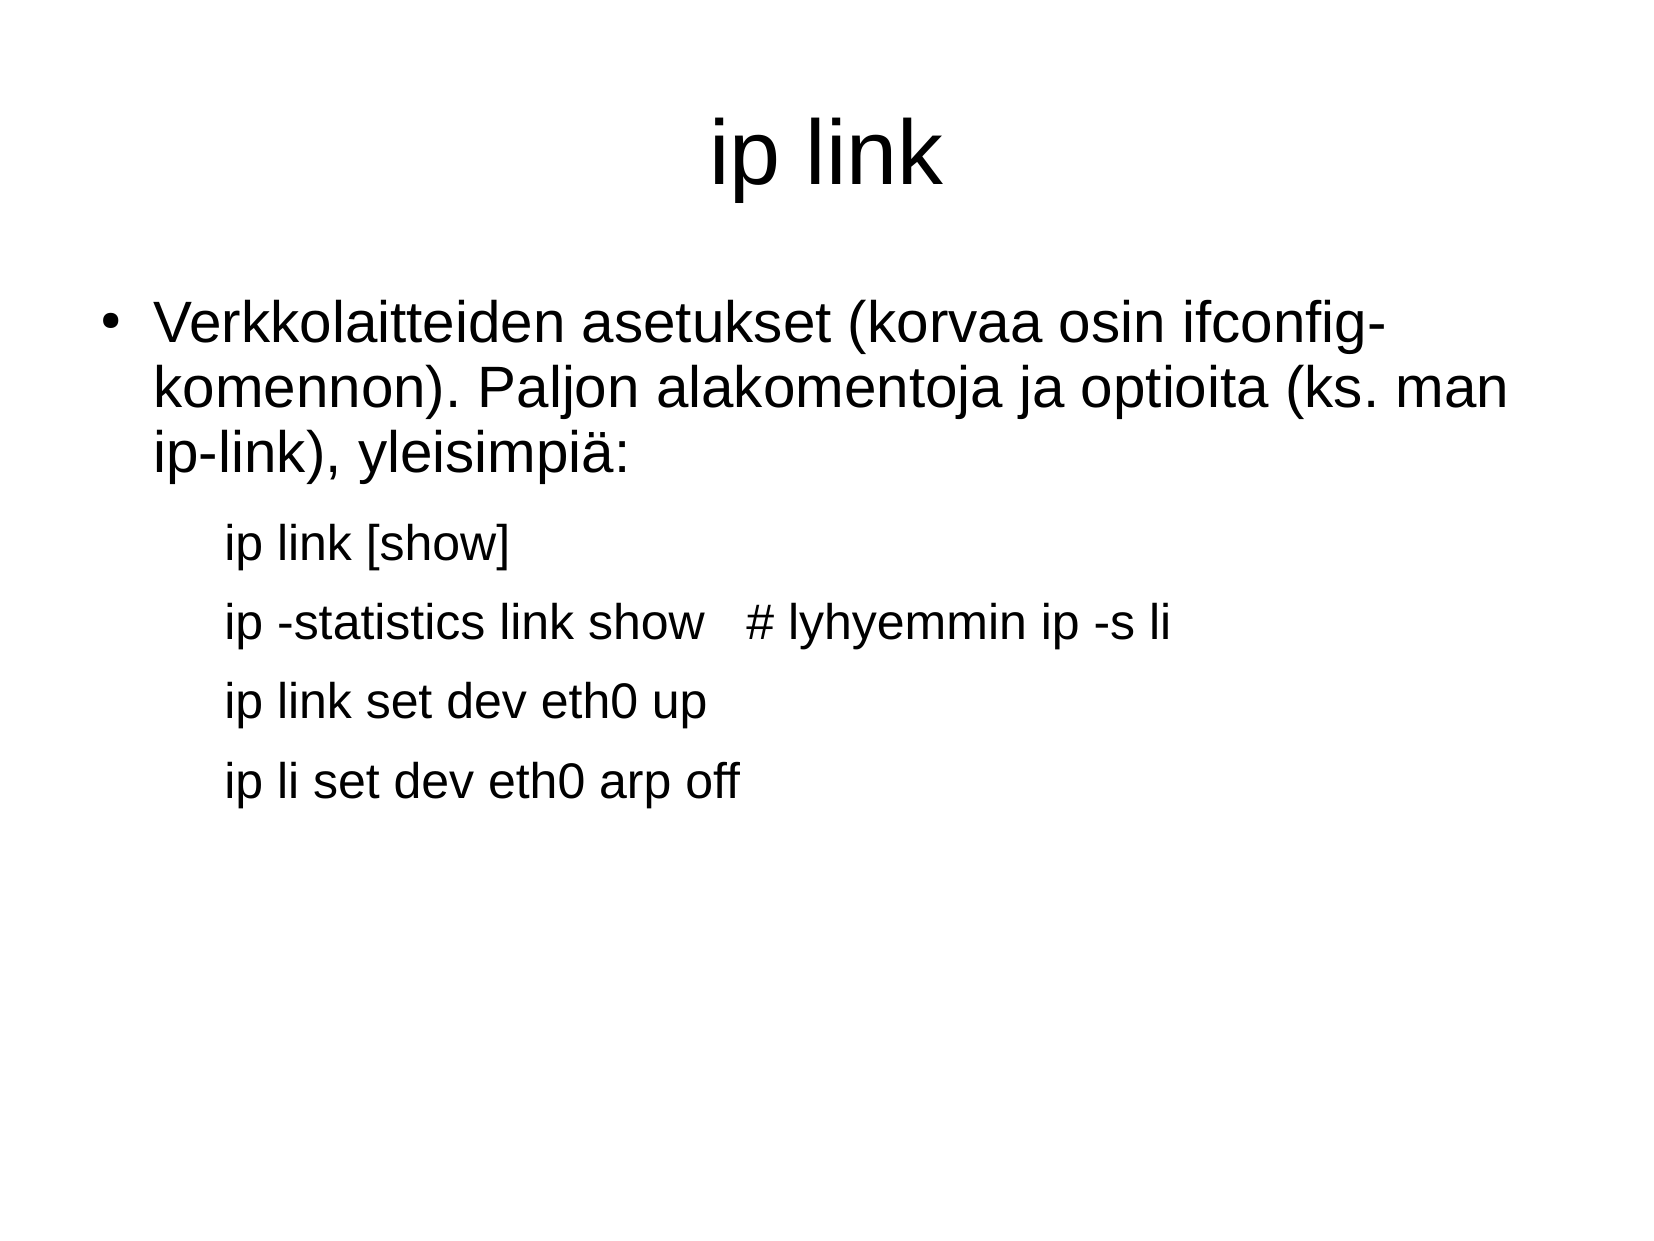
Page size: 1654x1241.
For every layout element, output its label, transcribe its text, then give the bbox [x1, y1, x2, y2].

list Verkkolaitteiden asetukset (korvaa osin ifconfig-komennon). Paljon alakomentoja ja optioita (ks. man ip-link), yleisimpiä: ip link [show] ip -statistics link show # lyhyemmin ip -s li ip link set dev eth0 up ip li set dev eth0 arp off [82, 290, 1571, 1010]
title ip link [82, 49, 1571, 257]
